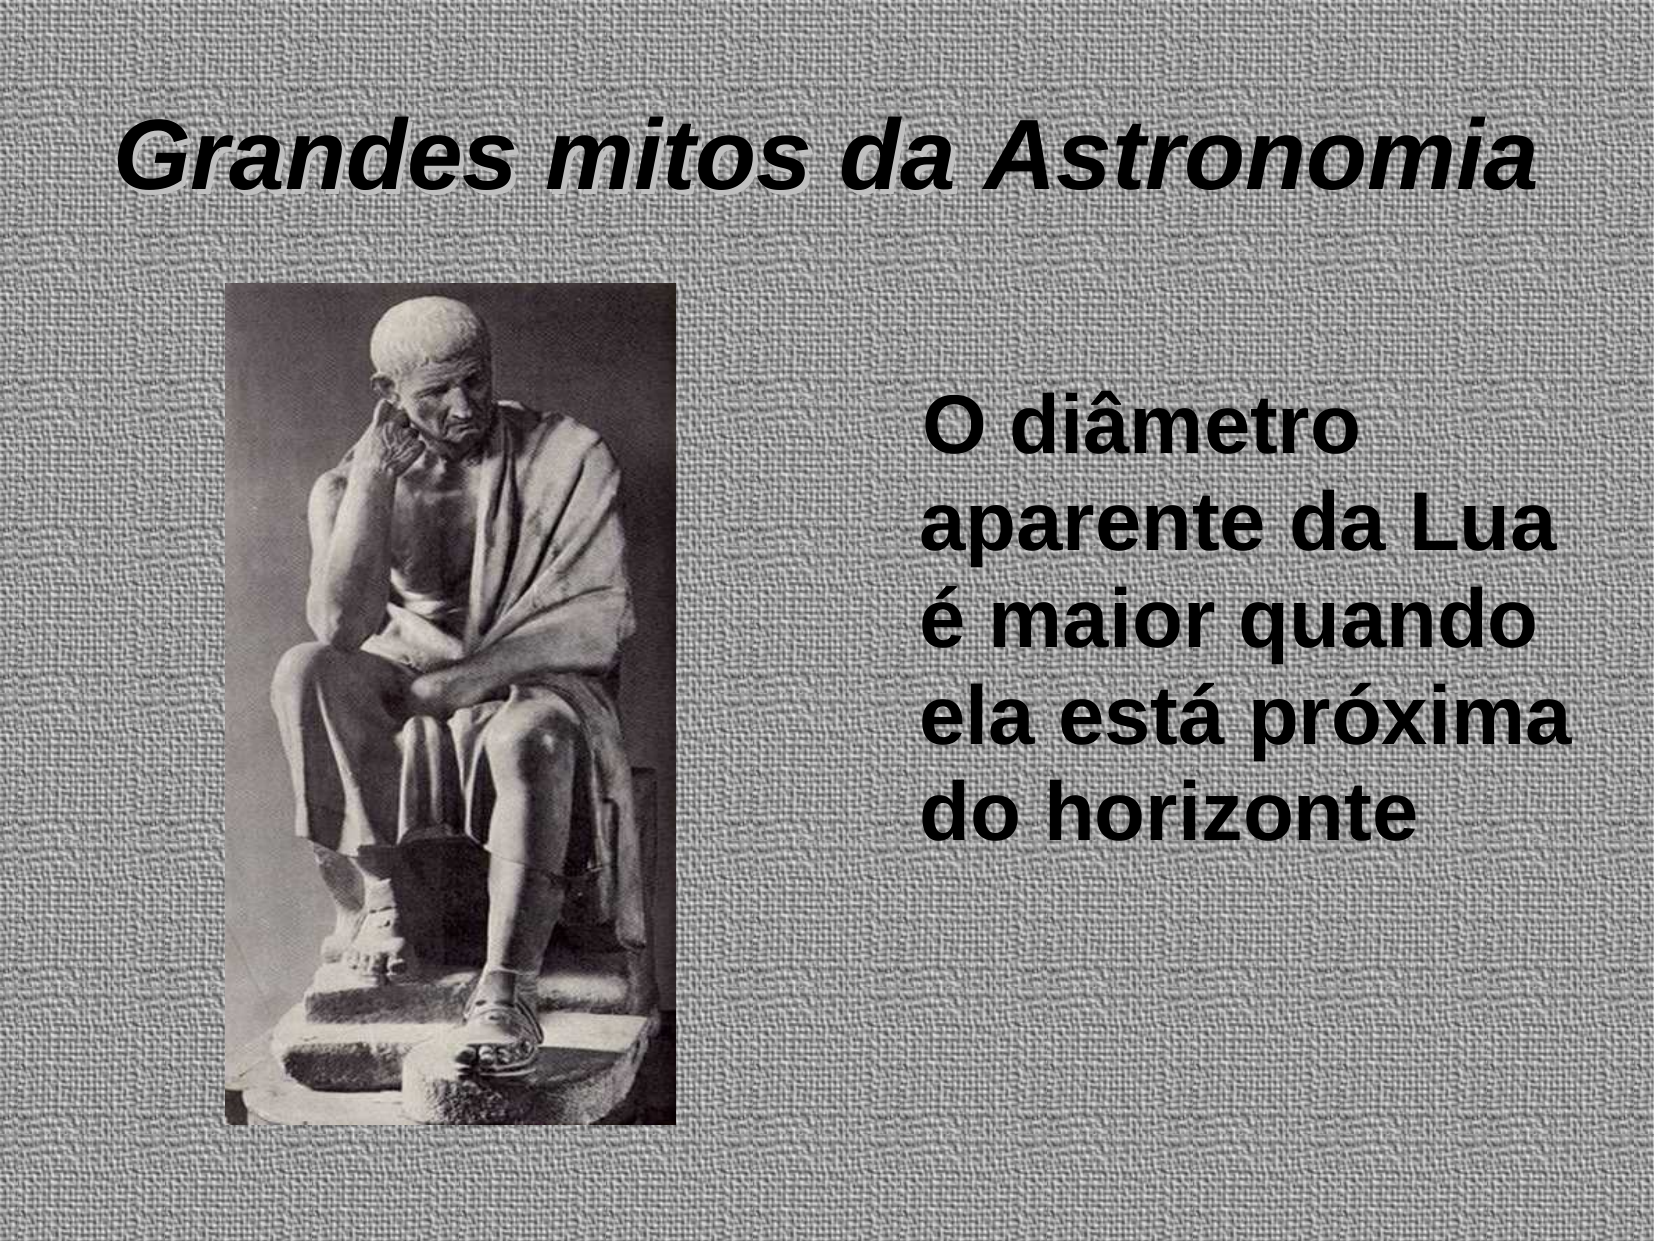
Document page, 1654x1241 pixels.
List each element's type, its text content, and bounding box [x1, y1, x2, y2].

list O diâmetro aparente da Lua é maior quando ela está próxima do horizonte [848, 375, 1576, 1029]
picture [0, 0, 1654, 1241]
title Grandes mitos da Astronomia [82, 49, 1571, 257]
